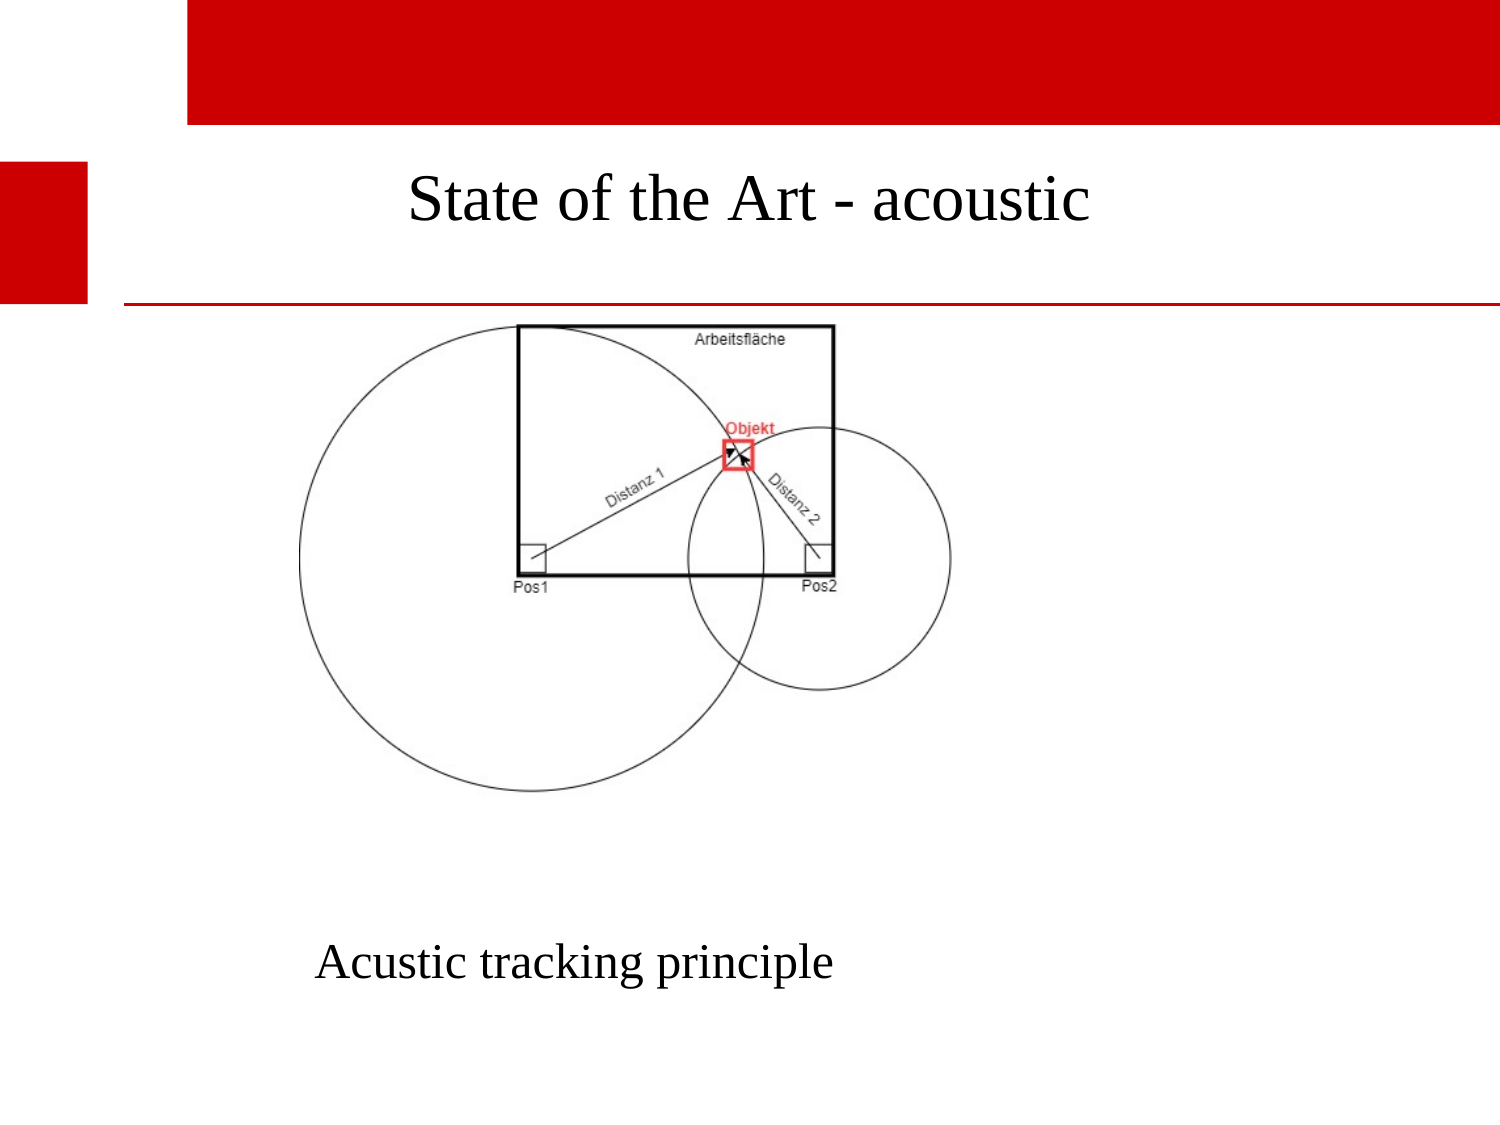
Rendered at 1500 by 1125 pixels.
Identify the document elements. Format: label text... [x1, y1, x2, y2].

title State of the Art - acoustic [112, 99, 1388, 288]
picture [299, 324, 1201, 993]
